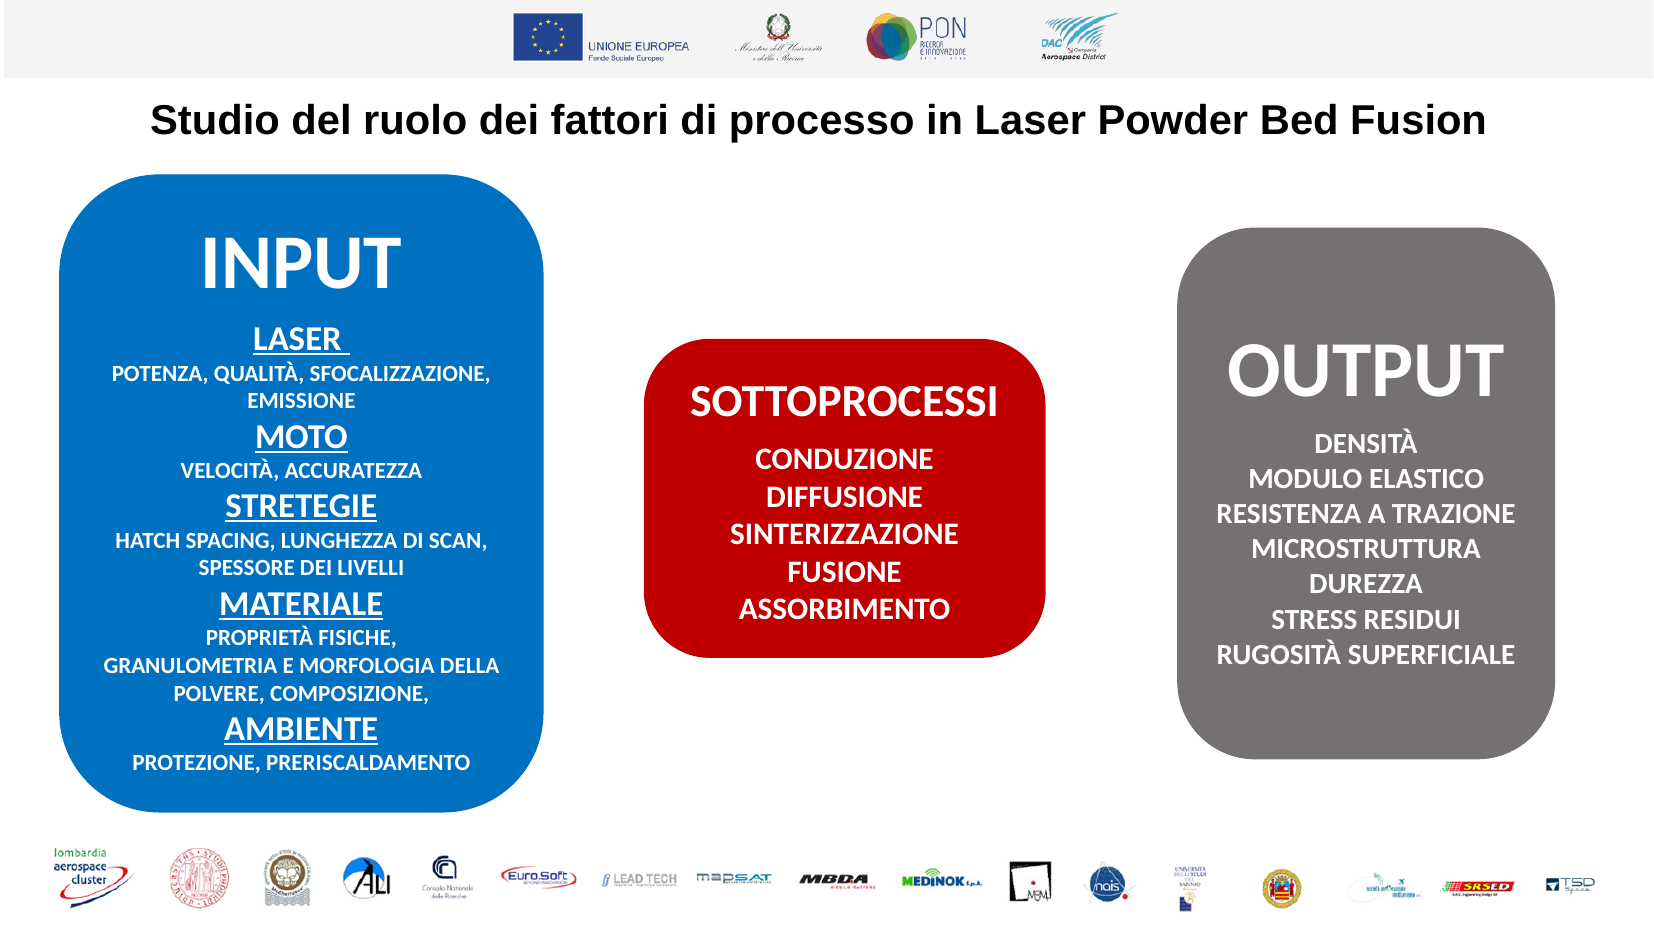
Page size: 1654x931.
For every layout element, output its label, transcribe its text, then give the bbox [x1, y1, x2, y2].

text_box sottoprocessi Conduzione diffusione Sinterizzazione Fusione assorbimento [643, 338, 1046, 658]
text_box input Laser Potenza, qualità, sfocalizzazione, emissione moto Velocità, accuratezza stretegie Hatch spacing, lunghezza di scan, spessore dei livelli materiale Proprietà fisiche, granulometria e morfologia della polvere, composizione, ambiente Protezione, preriscaldamento [59, 174, 544, 813]
text_box Studio del ruolo dei fattori di processo in Laser Powder Bed Fusion [43, 84, 1595, 273]
text_box OUTPUT Densità Modulo elastico Resistenza a trazione Microstruttura Durezza Stress residui Rugosità superficiale [1177, 227, 1556, 760]
picture [54, 848, 1595, 931]
picture [4, 0, 1654, 78]
